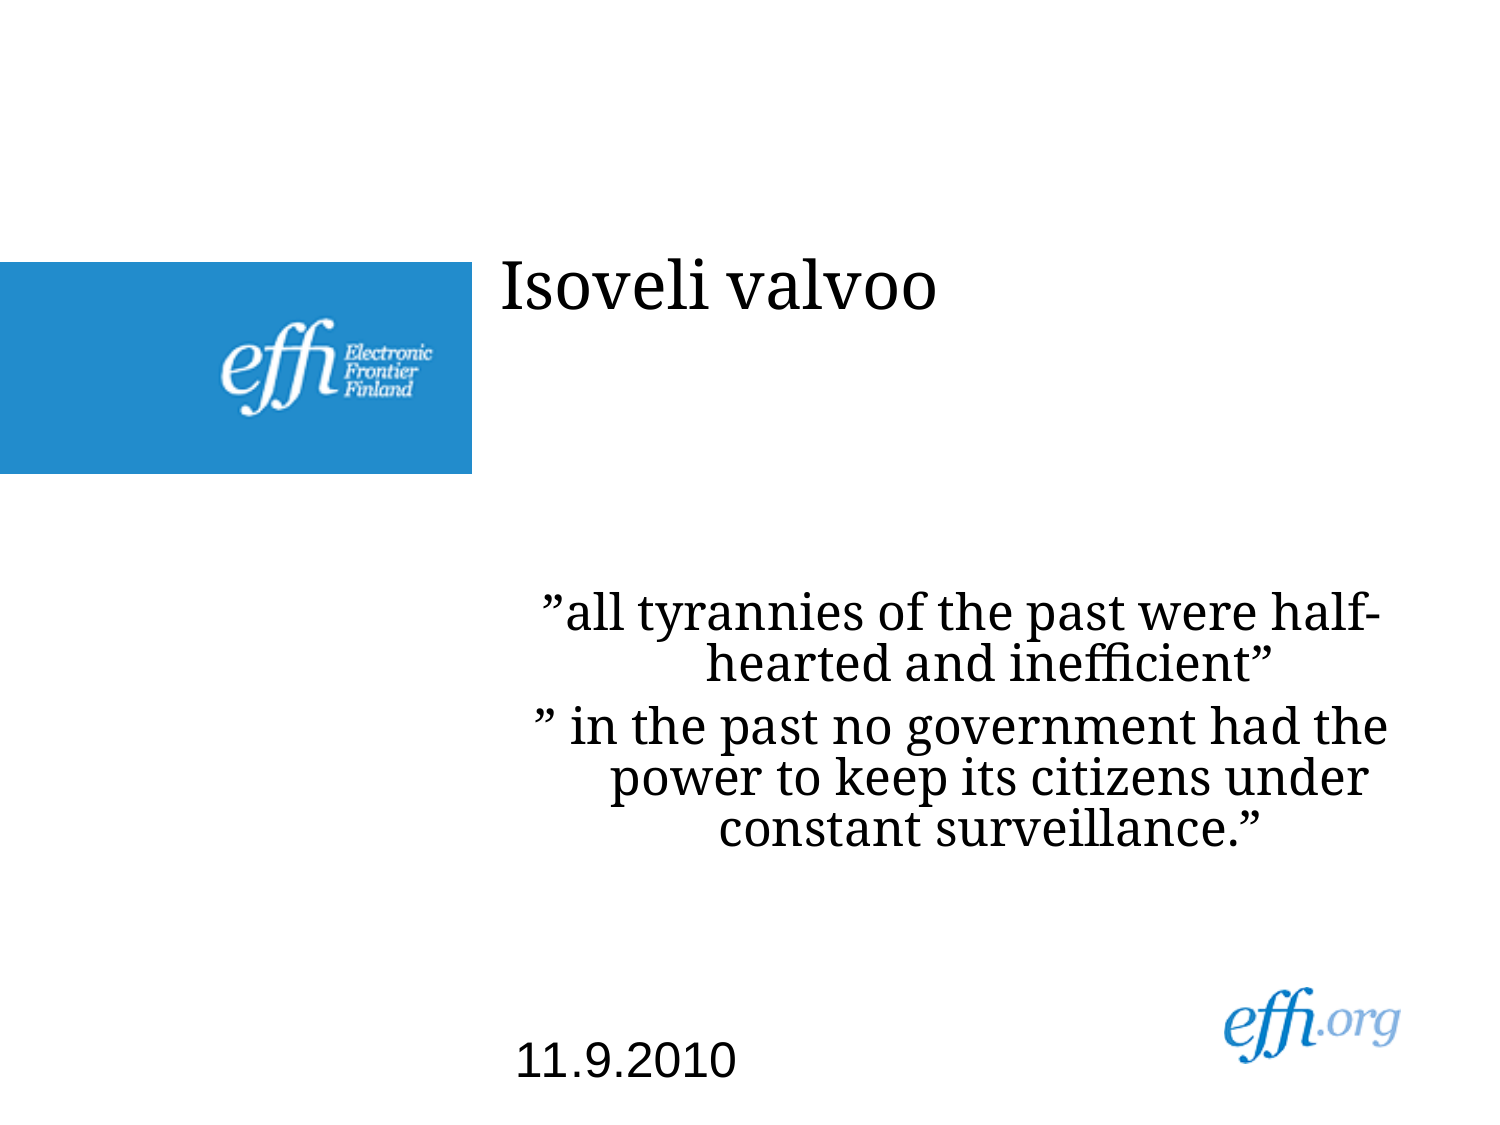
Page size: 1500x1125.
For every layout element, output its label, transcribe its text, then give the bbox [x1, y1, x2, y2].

picture [0, 262, 472, 474]
title Isoveli valvoo [500, 207, 1425, 368]
subtitle ”all tyrannies of the past were half-hearted and inefficient” ” in the past no government had the power to keep its citizens under constant surveillance.” [500, 442, 1425, 1004]
picture [1224, 1004, 1401, 1064]
